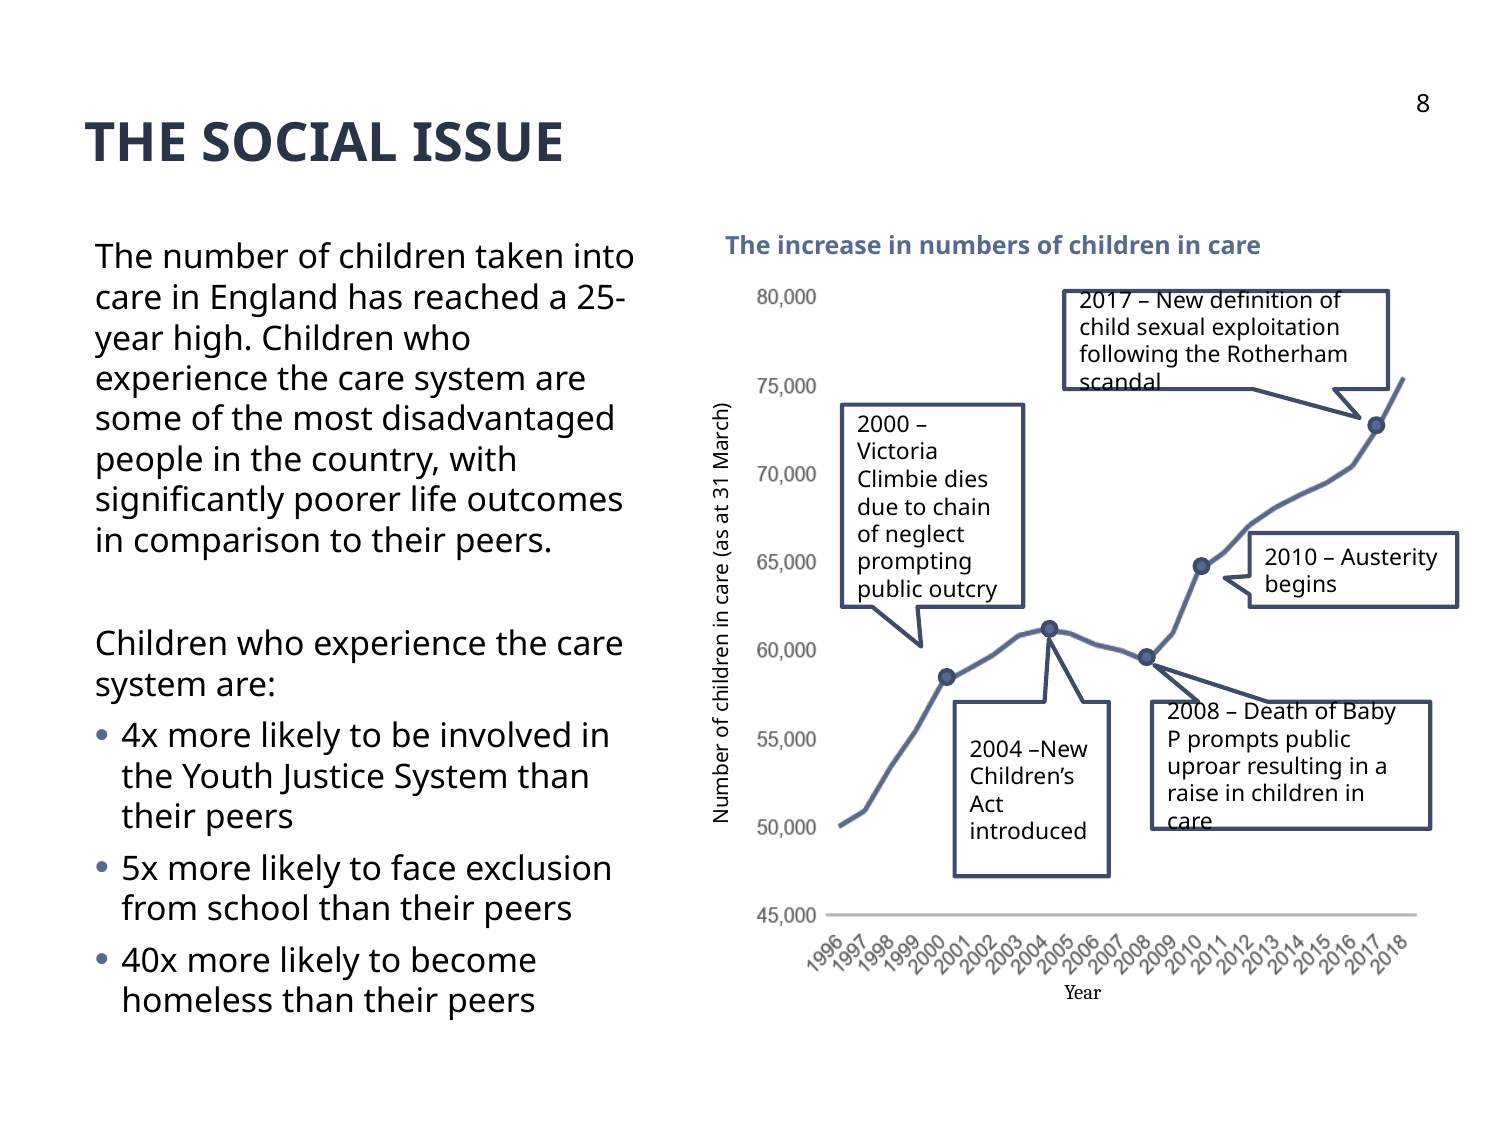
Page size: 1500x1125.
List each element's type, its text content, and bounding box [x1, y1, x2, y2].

title THE SOCIAL ISSUE [84, 54, 1336, 225]
text_box 2004 –New Children’s Act introduced [954, 639, 1109, 877]
picture [734, 274, 1438, 983]
text_box 2008 – Death of Baby P prompts public uproar resulting in a raise in children in care [1151, 665, 1431, 829]
text_box Year [1064, 978, 1183, 1004]
text_box The increase in numbers of children in care [724, 230, 1340, 261]
text_box 2000 – Victoria Climbie dies due to chain of neglect prompting public outcry [842, 404, 1024, 647]
text_box Number of children in care (as at 31 March) [707, 389, 733, 839]
text_box [1042, 621, 1057, 636]
text_box [939, 670, 954, 684]
text_box [1194, 559, 1209, 574]
text_box 2010 – Austerity begins [1224, 533, 1458, 607]
list The number of children taken into care in England has reached a 25-year high. Children who experience the care system are some of the most disadvantaged people in the country, with significantly poorer life outcomes in comparison to their peers. Children who experience the care system are: 4x more likely to be involved in the Youth Justice System than their peers 5x more likely to face exclusion from school than their peers 40x more likely to become homeless than their peers [94, 235, 654, 1023]
text_box 2017 – New definition of child sexual exploitation following the Rotherham scandal [1064, 291, 1389, 418]
text_box [1139, 650, 1154, 665]
text_box [1369, 418, 1384, 433]
slide_number <number> [1388, 87, 1431, 148]
